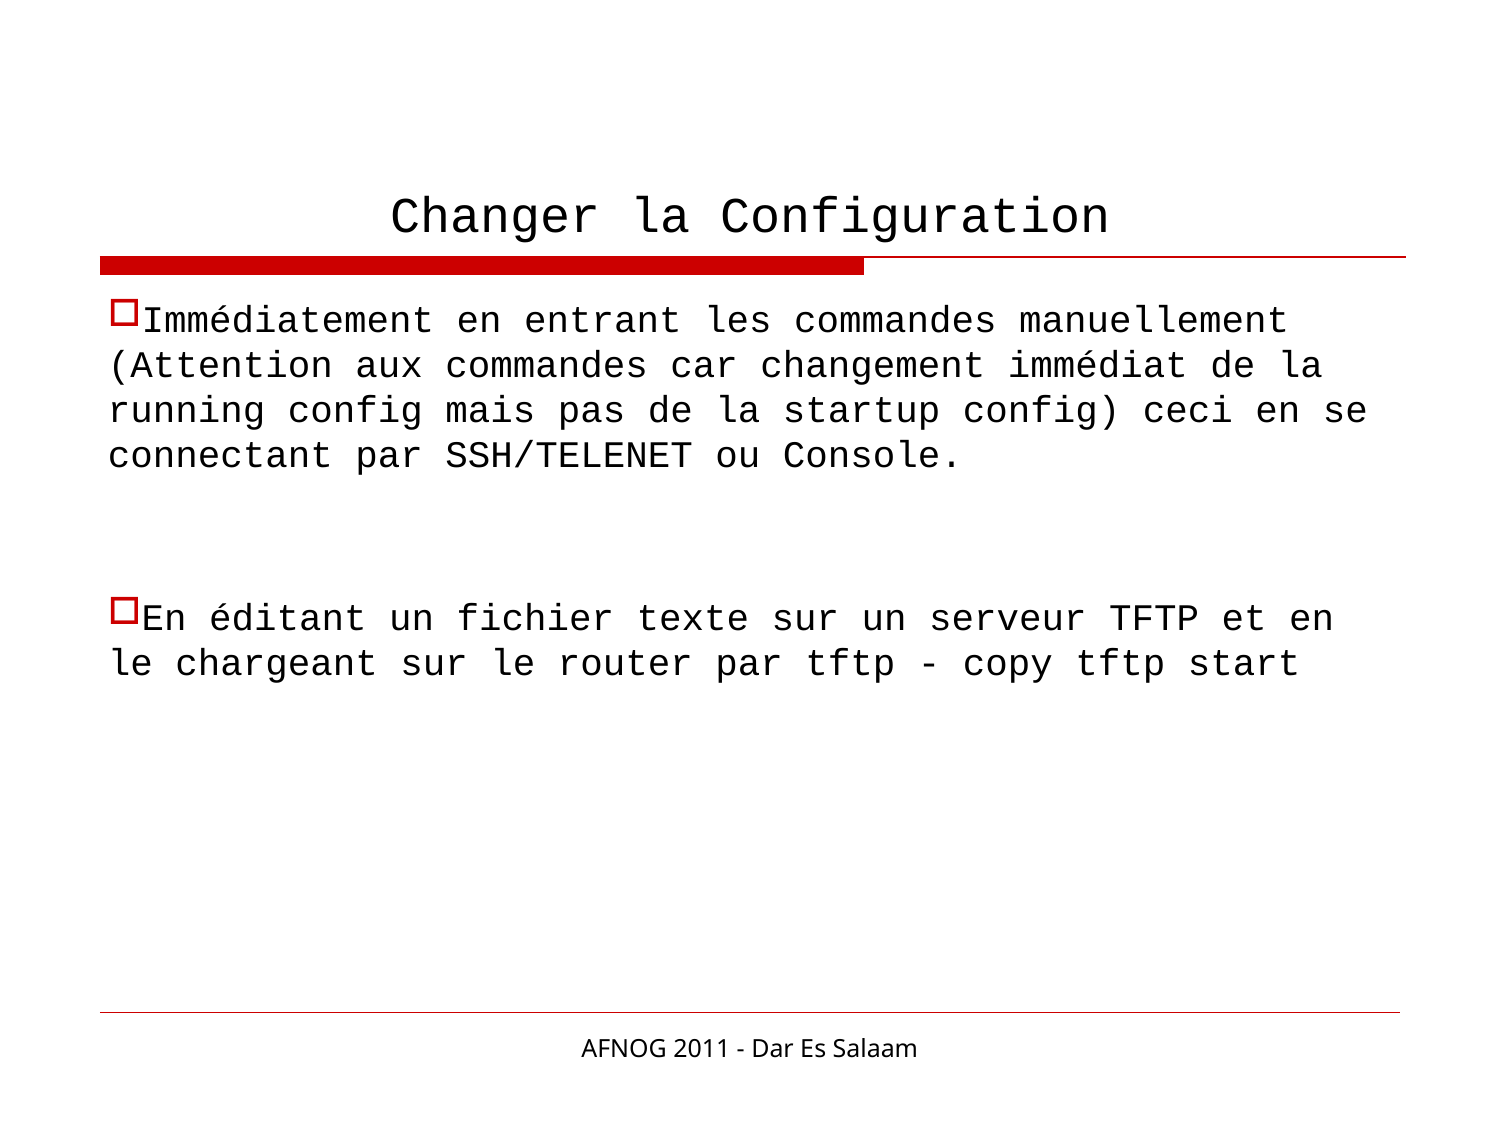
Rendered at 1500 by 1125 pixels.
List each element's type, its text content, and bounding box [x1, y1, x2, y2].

text_box AFNOG 2011 - Dar Es Salaam [512, 1024, 988, 1103]
list Immédiatement en entrant les commandes manuellement (Attention aux commandes car changement immédiat de la running config mais pas de la startup config) ceci en se connectant par SSH/TELENET ou Console. En éditant un fichier texte sur un serveur TFTP et en le chargeant sur le router par tftp - copy tftp start [92, 287, 1406, 988]
title Changer la Configuration [94, 49, 1407, 250]
